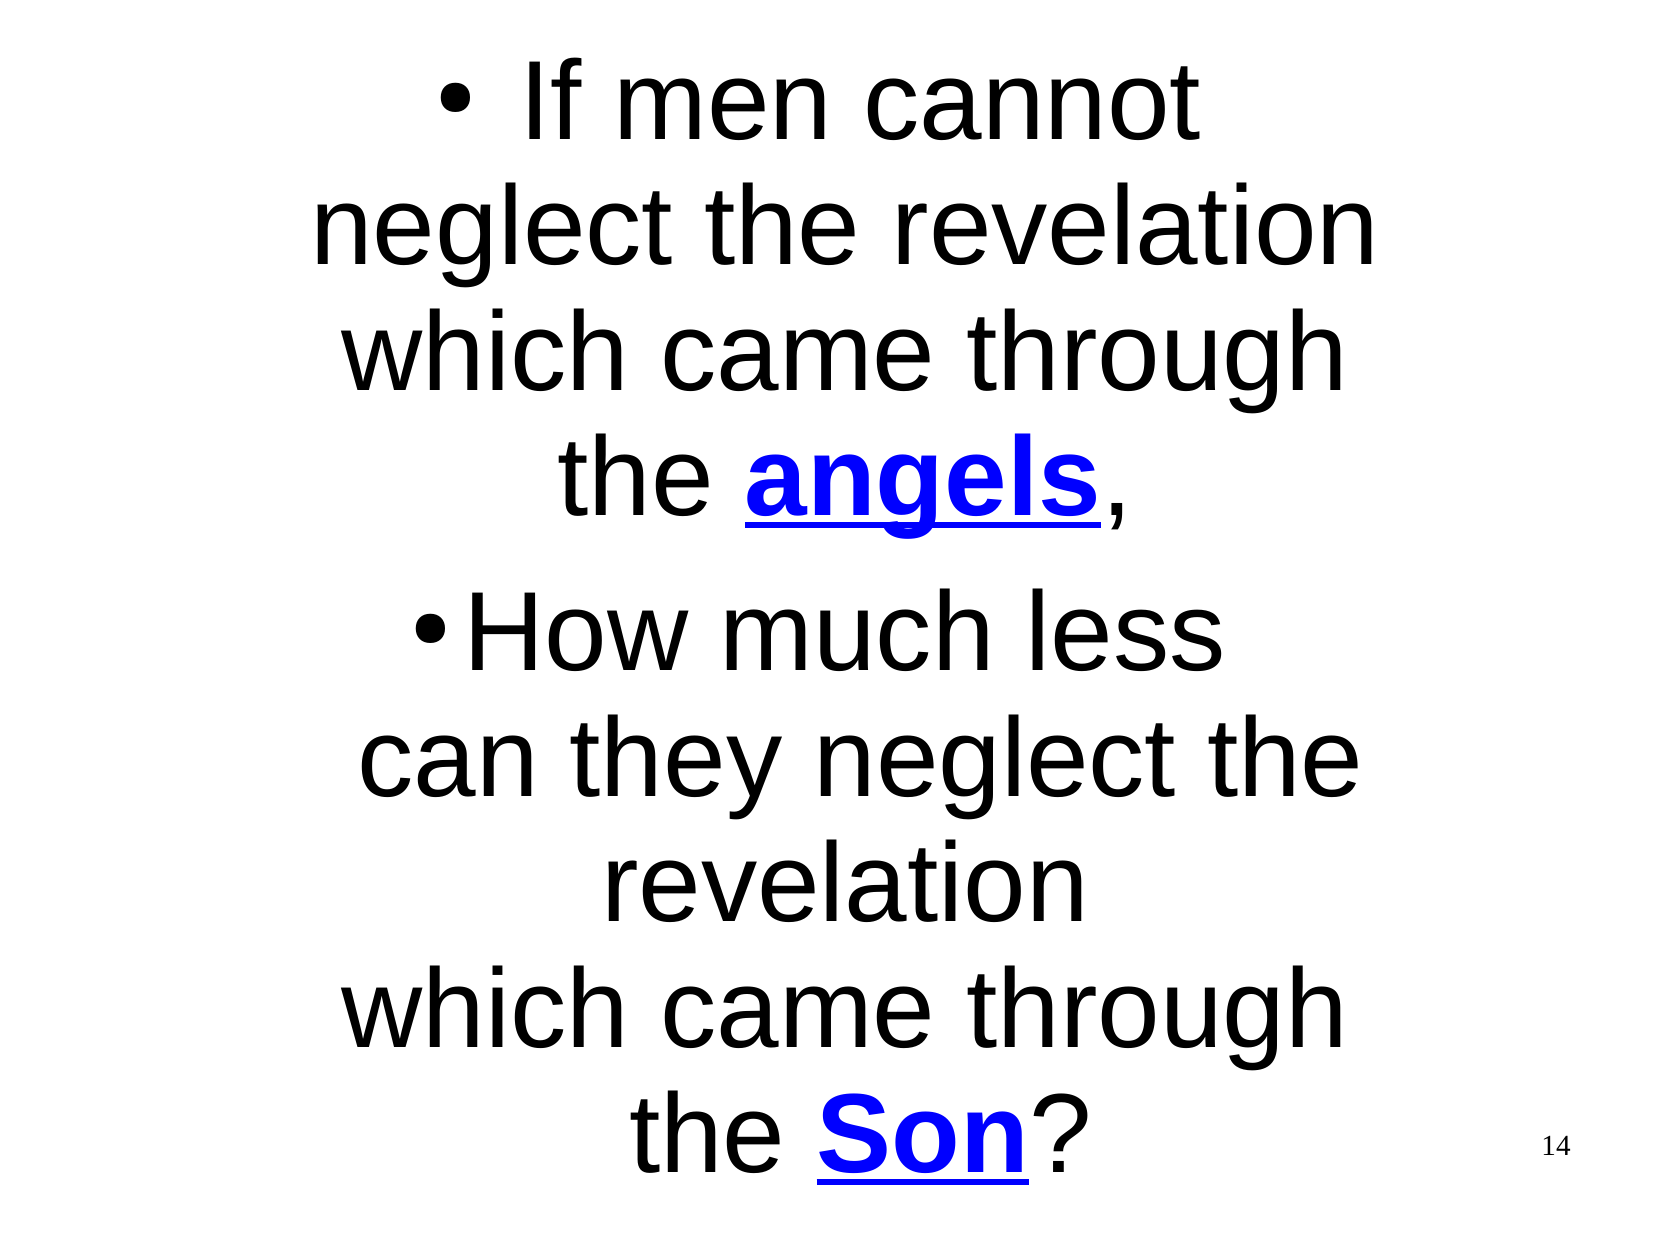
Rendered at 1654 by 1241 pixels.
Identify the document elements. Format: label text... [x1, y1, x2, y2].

list If men cannot neglect the revelation which came through the angels, How much less can they neglect the revelation which came through the Son? [37, 37, 1613, 1238]
